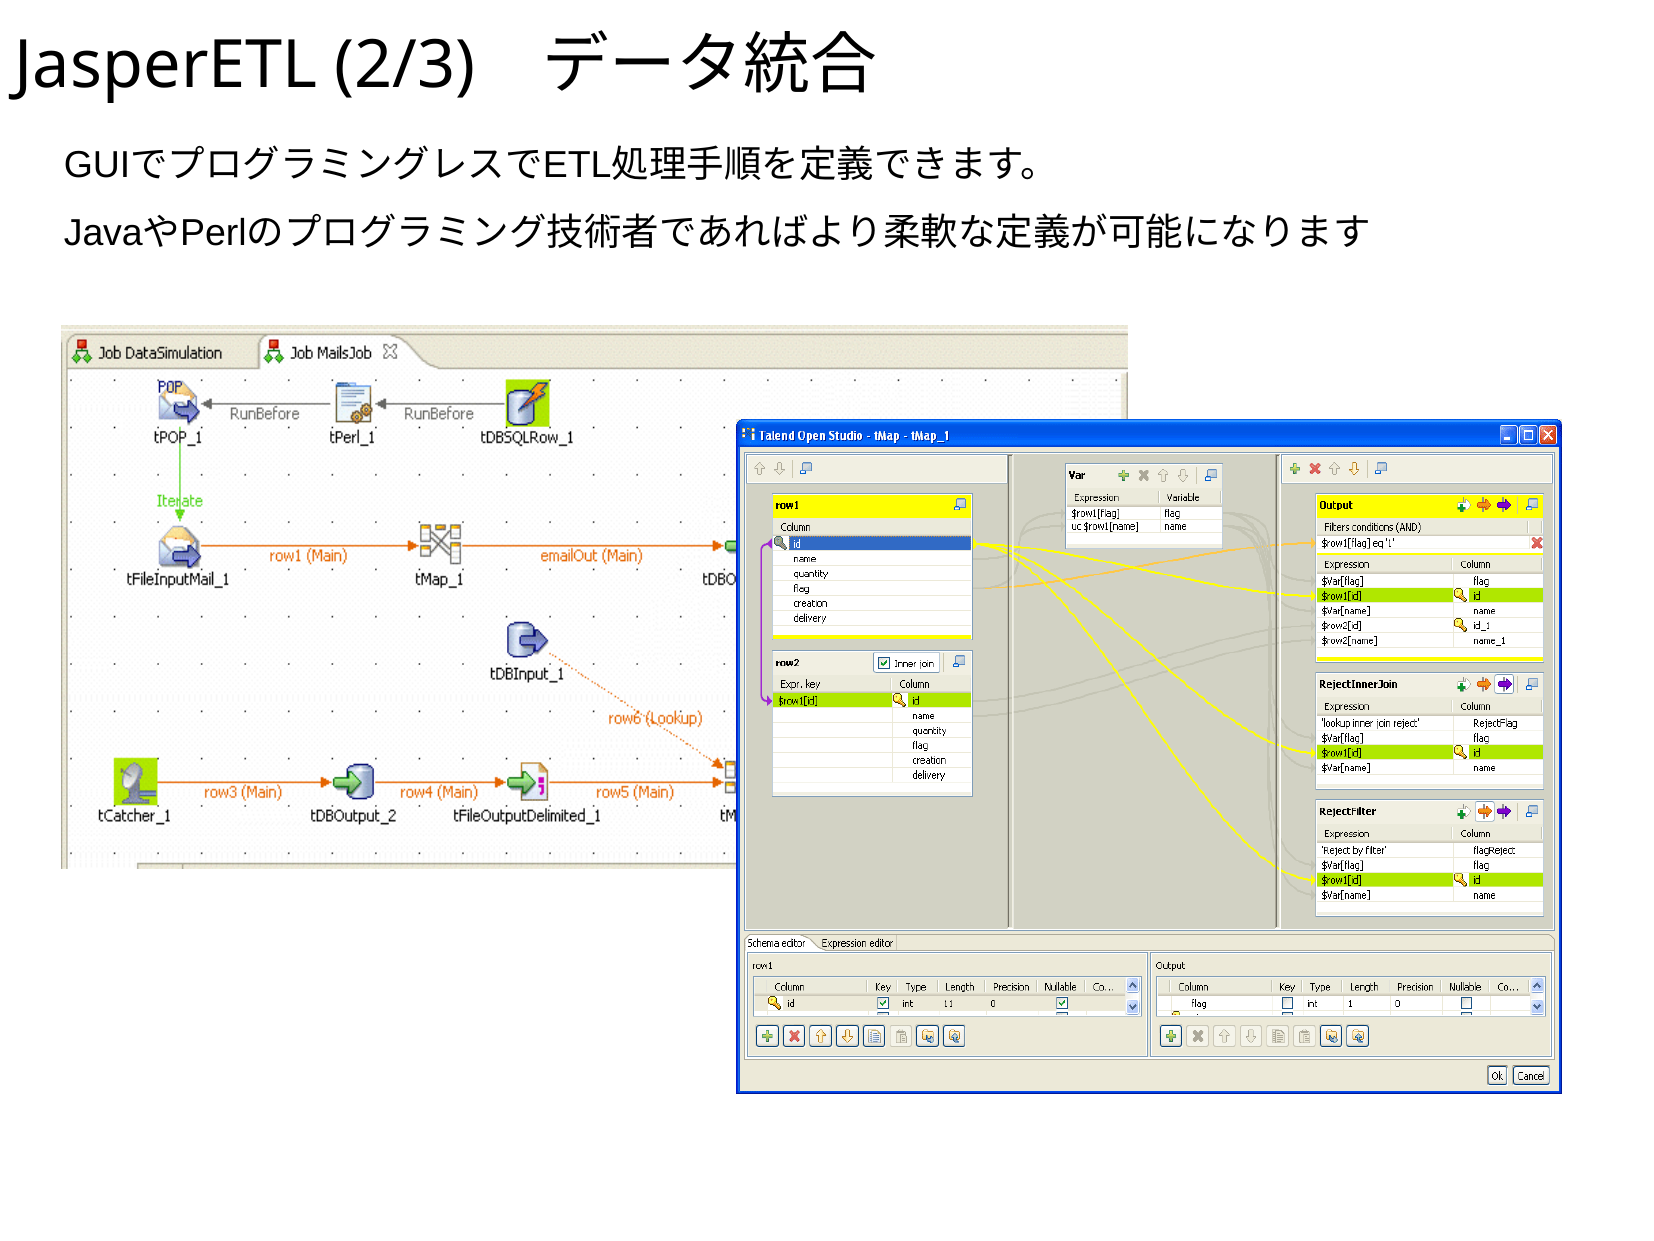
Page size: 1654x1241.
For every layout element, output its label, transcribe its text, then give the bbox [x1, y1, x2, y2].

text_box GUIでプログラミングレスでETL処理手順を定義できます。 JavaやPerlのプログラミング技術者であればより柔軟な定義が可能になります [48, 131, 1404, 261]
text_box JasperETL (2/3) データ統合 [0, 0, 1406, 122]
picture [61, 325, 1562, 1094]
